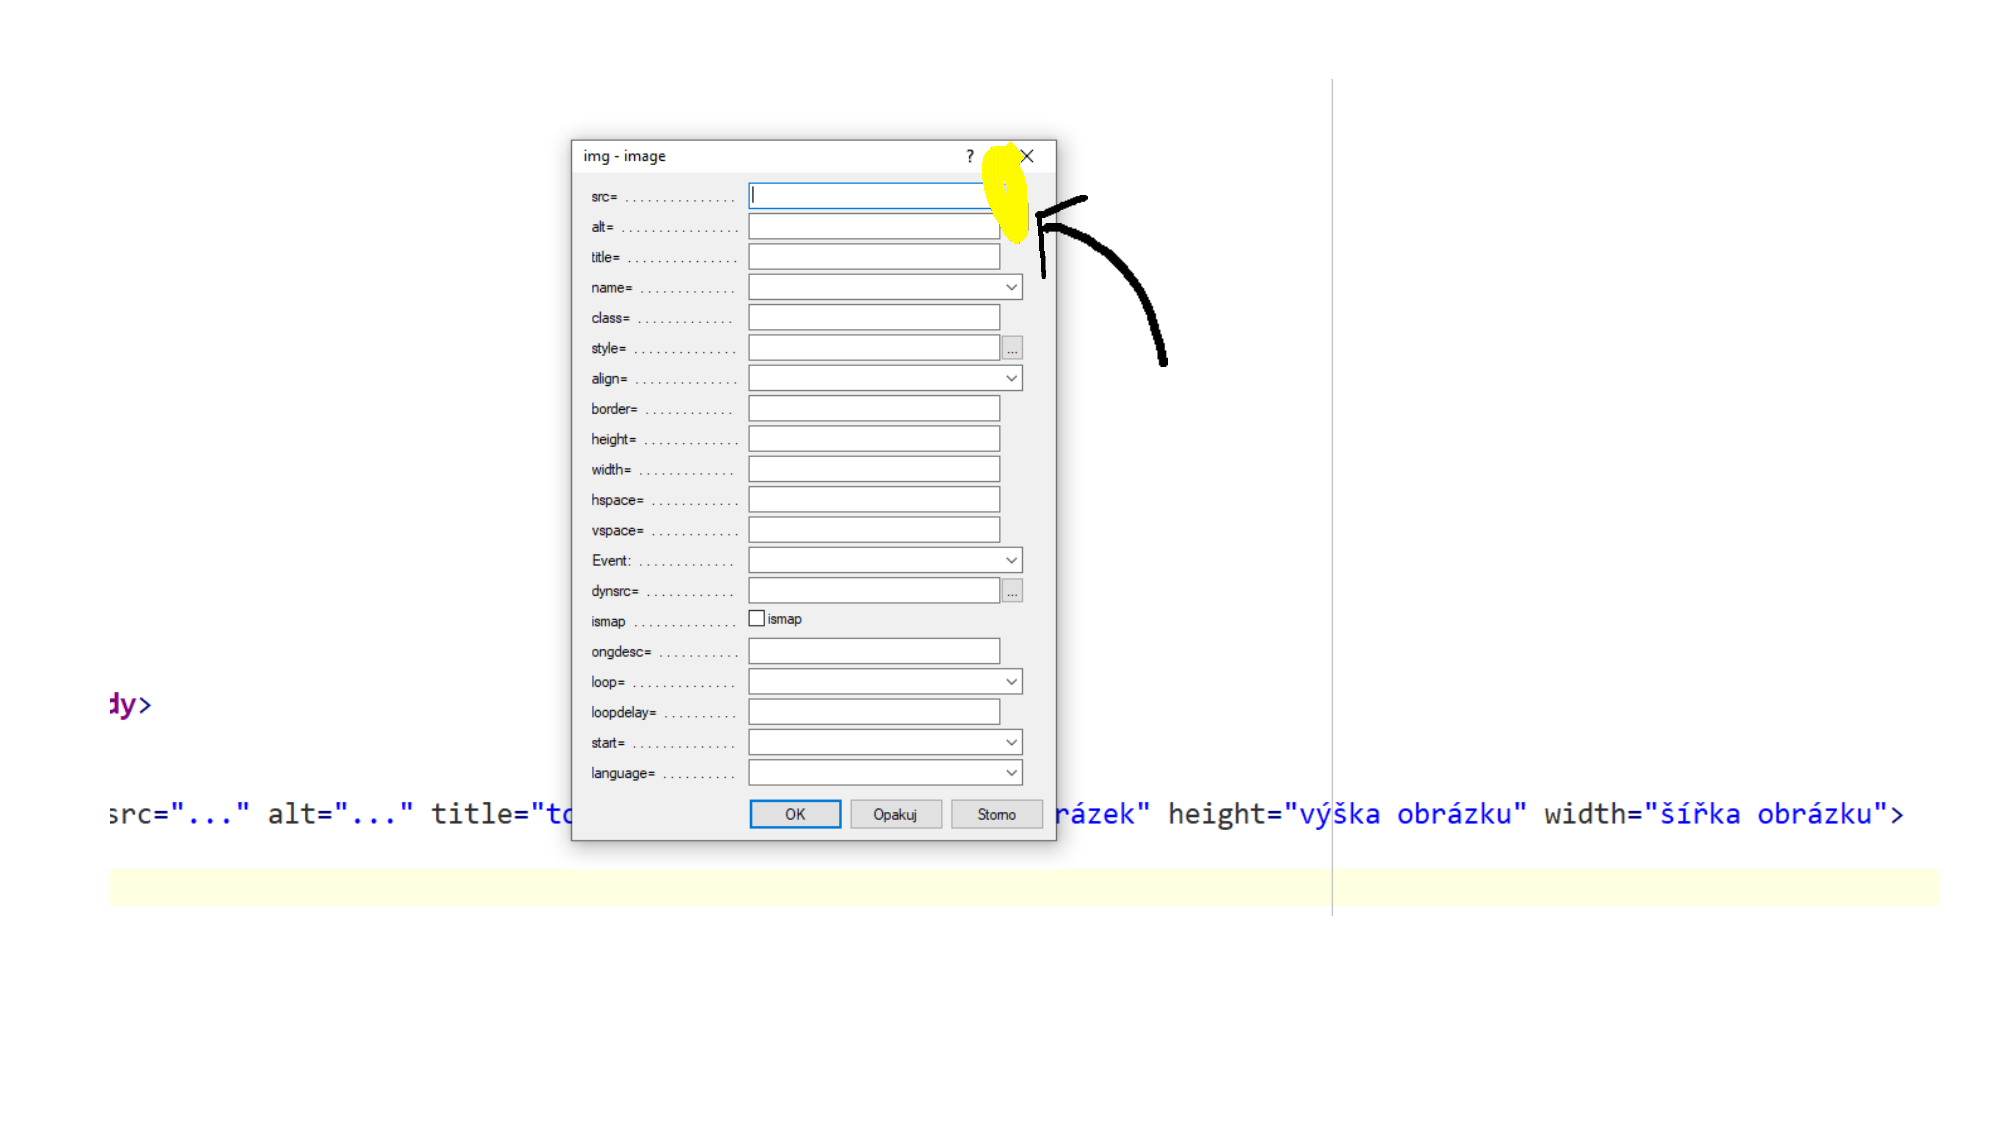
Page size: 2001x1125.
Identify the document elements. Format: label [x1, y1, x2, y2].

picture [110, 79, 1939, 916]
